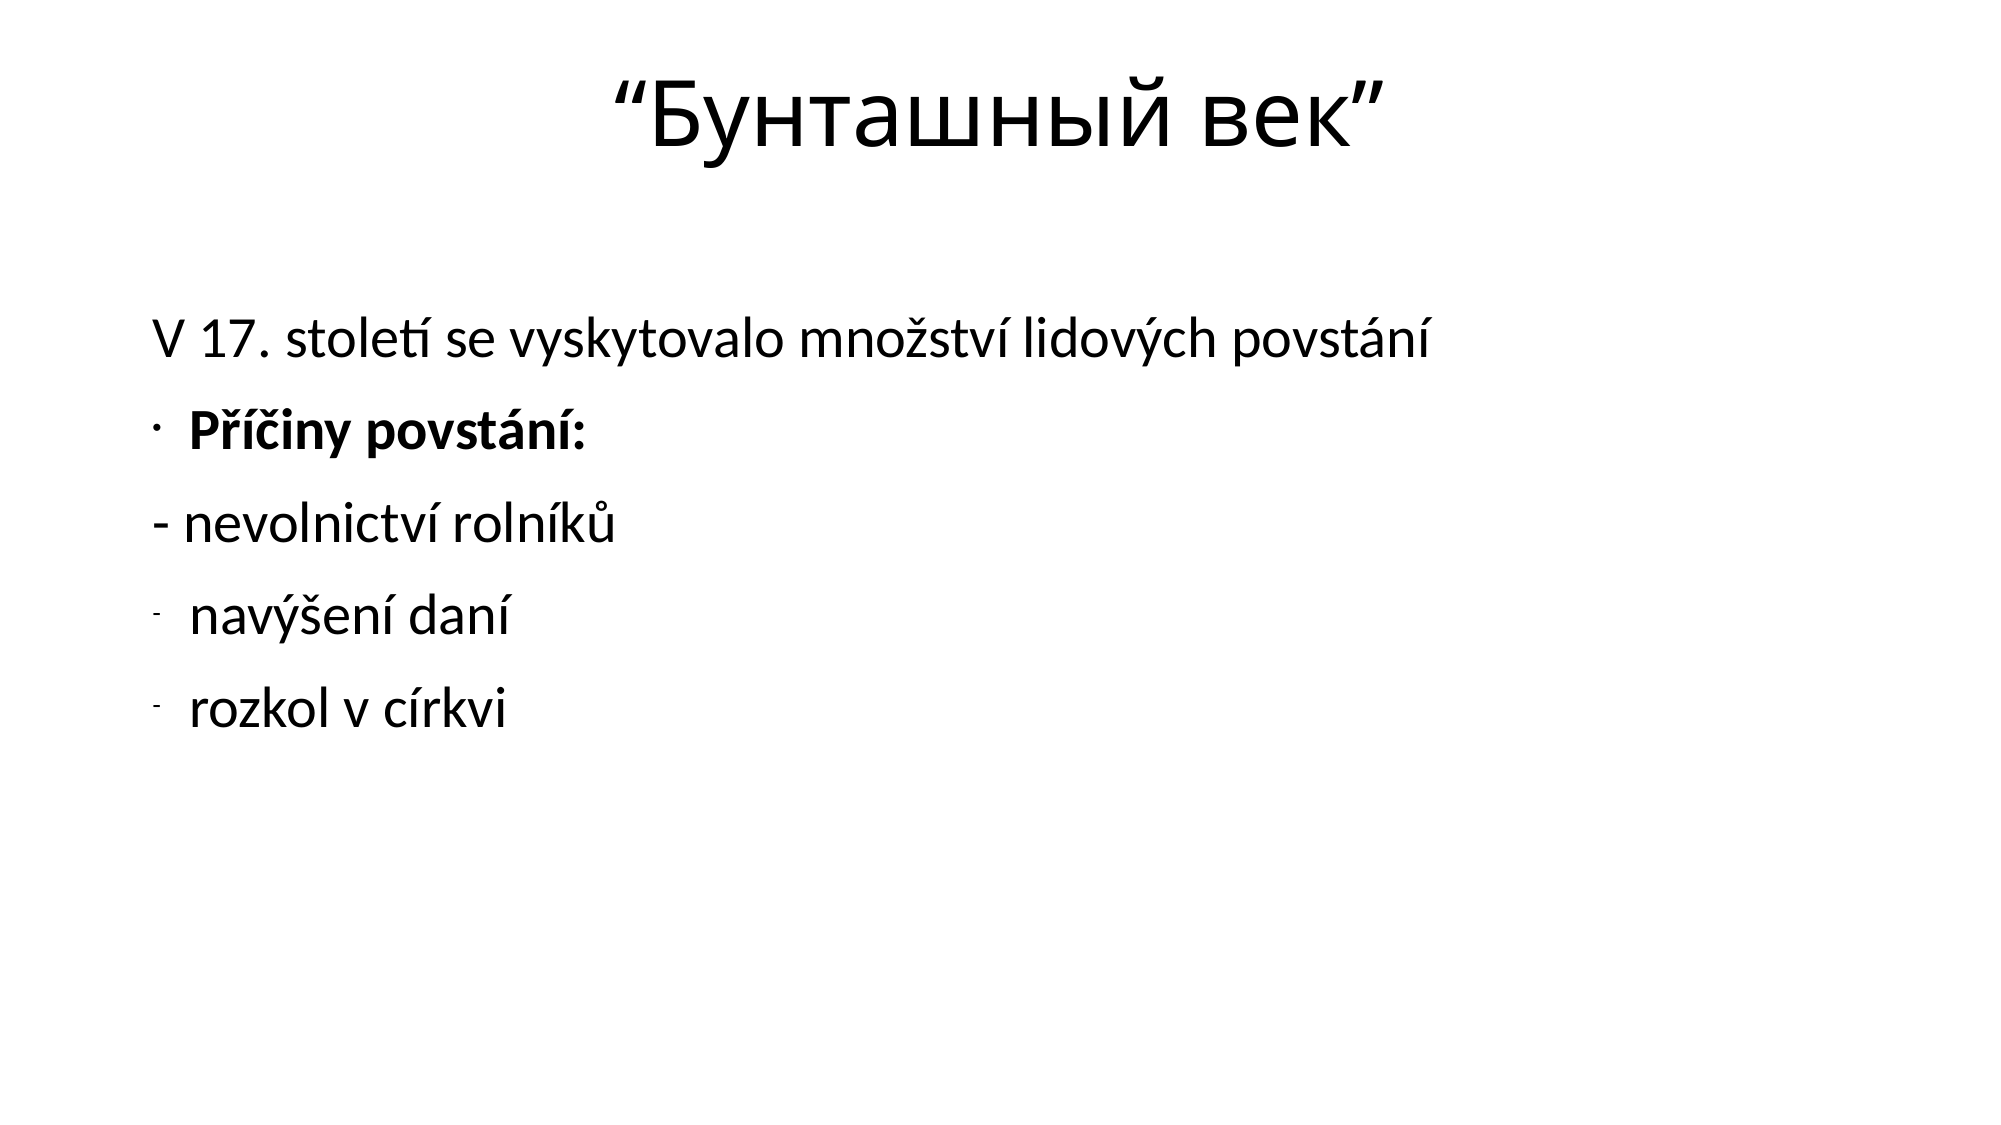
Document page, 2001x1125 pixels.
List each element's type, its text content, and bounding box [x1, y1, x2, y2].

list V 17. století se vyskytovalo množství lidových povstání Příčiny povstání: - nevolnictví rolníků navýšení daní rozkol v církvi [137, 299, 1863, 1014]
title “Бунташный век” [137, 59, 1863, 278]
